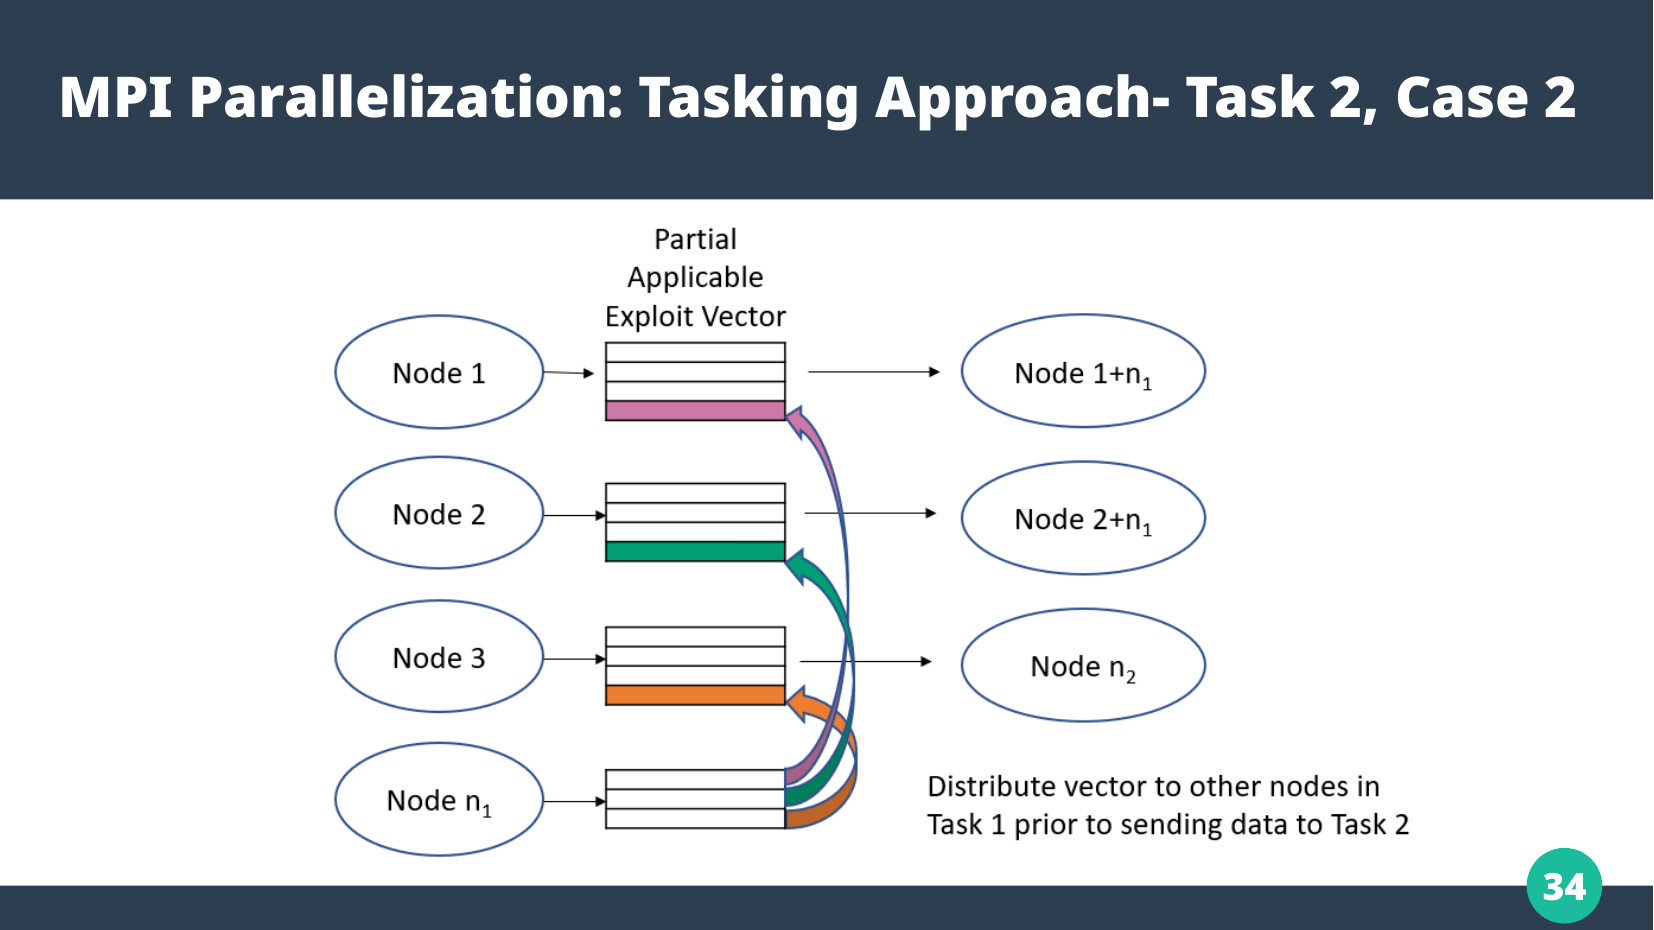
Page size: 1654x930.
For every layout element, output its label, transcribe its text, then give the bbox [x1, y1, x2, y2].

title MPI Parallelization: Tasking Approach- Task 2, Case 2 [58, 36, 1594, 155]
picture [319, 210, 1426, 864]
